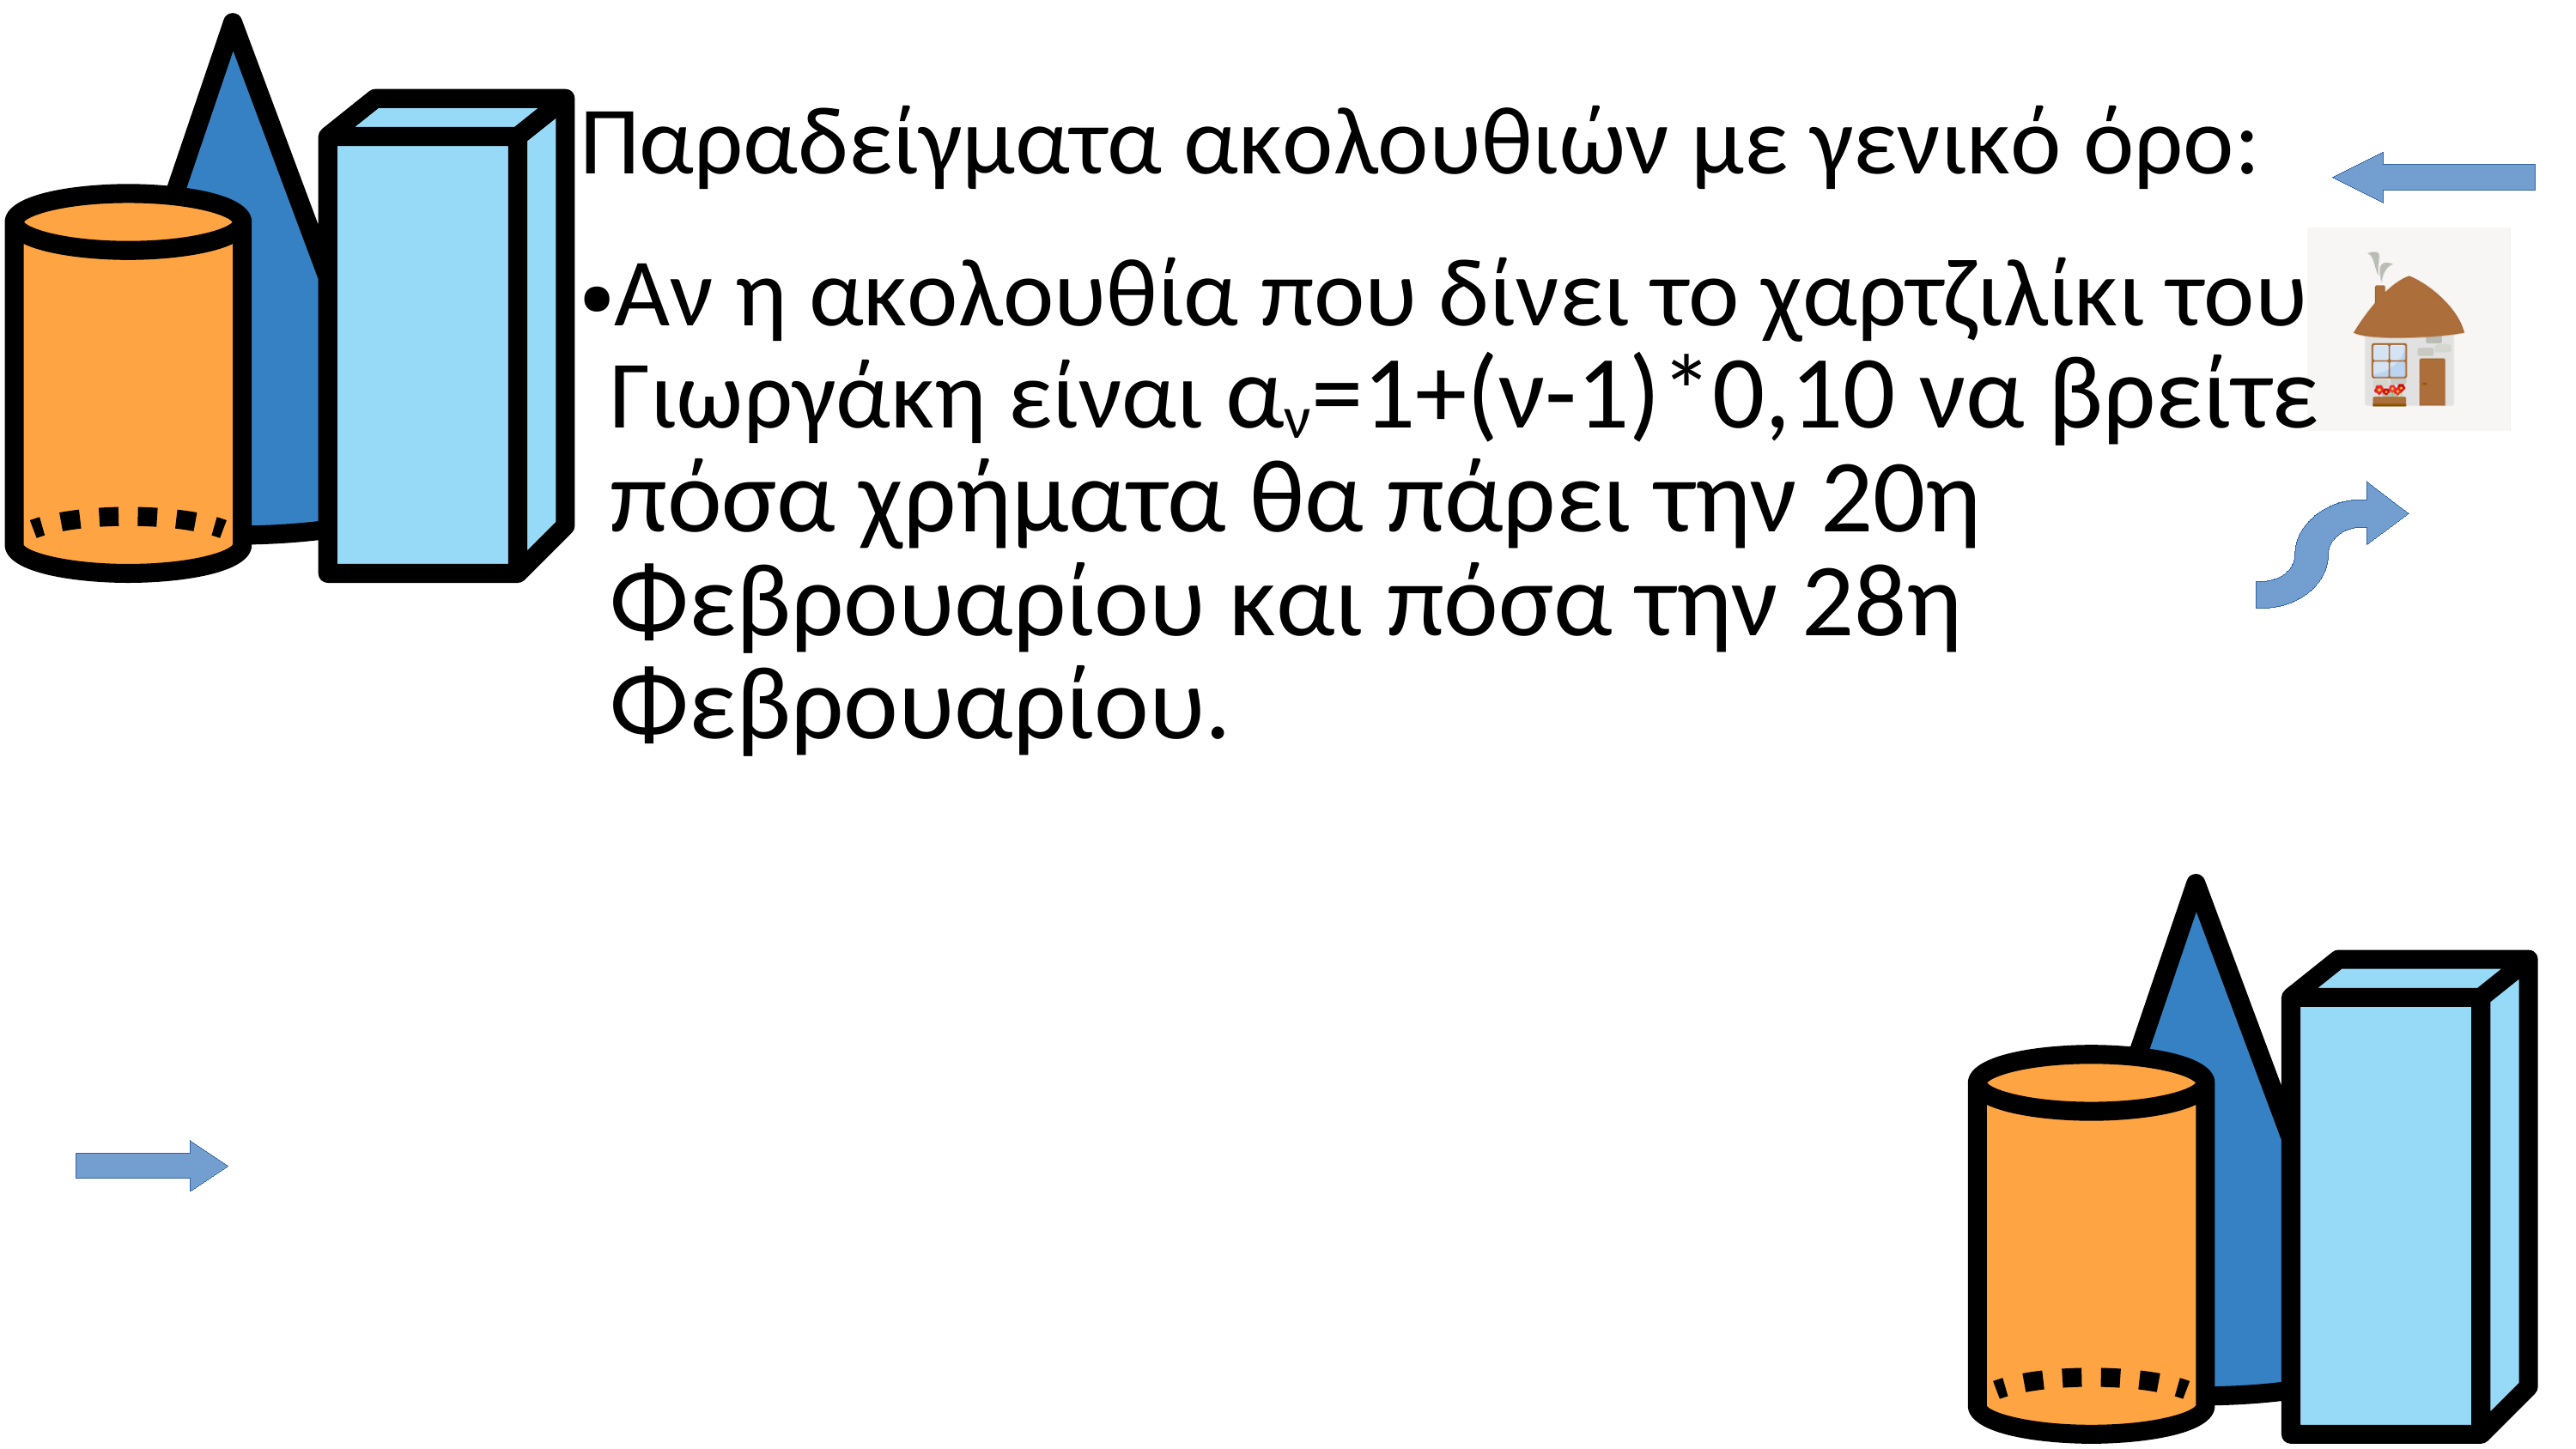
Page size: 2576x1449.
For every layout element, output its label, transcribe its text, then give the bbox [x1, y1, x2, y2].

text_box Αν η ακολουθία που δίνει το χαρτζιλίκι του Γιωργάκη είναι αν=1+(ν-1)*0,10 να βρείτε πόσα χρήματα θα πάρει την 20η Φεβρουαρίου και πόσα την 28η Φεβρουαρίου. [579, 253, 2333, 862]
text_box [76, 1140, 228, 1191]
text_box Παραδείγματα ακολουθιών με γενικό όρο: [579, 101, 2304, 228]
text_box [1963, 869, 2543, 1449]
text_box [2333, 481, 2409, 545]
text_box [0, 8, 580, 588]
text_box [2332, 152, 2536, 203]
picture [2307, 227, 2511, 431]
